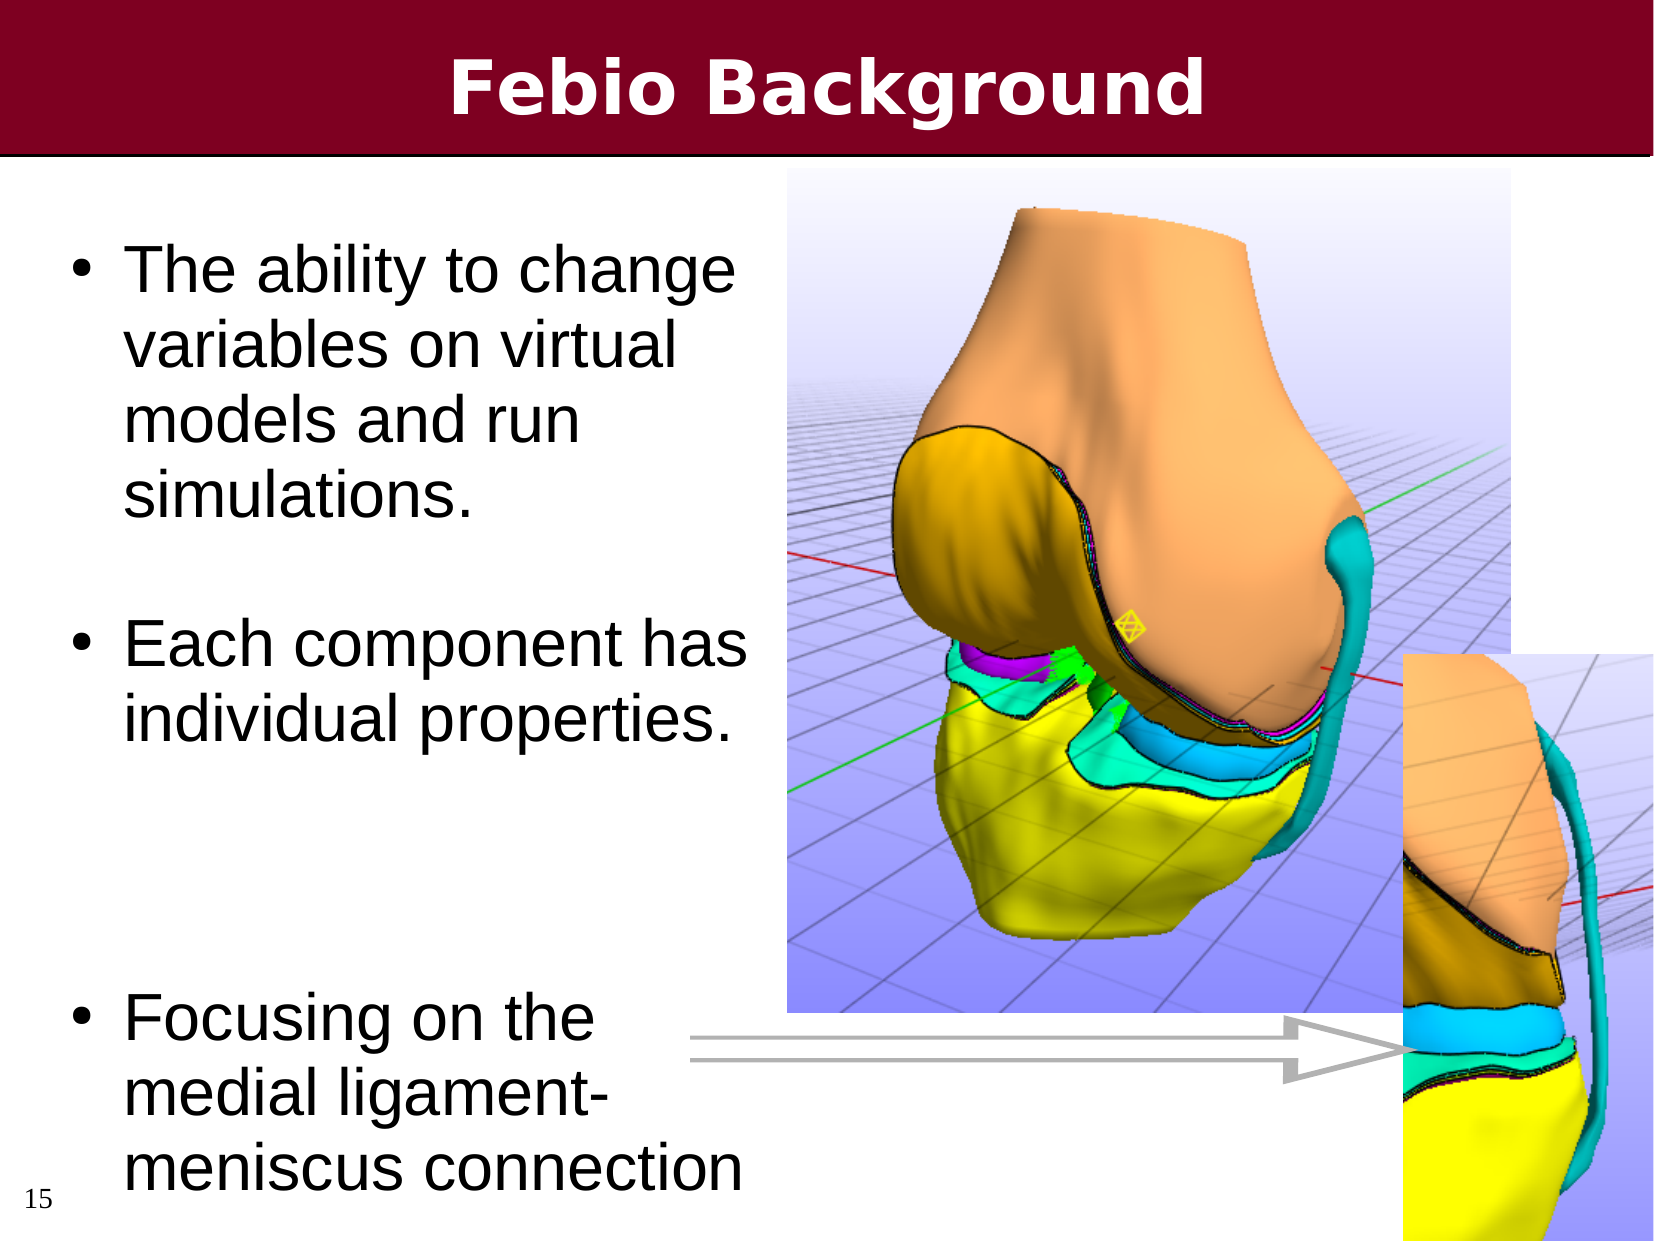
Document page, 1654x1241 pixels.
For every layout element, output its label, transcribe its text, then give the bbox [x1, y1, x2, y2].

text_box Febio Background [3, 37, 1654, 140]
text_box The ability to change variables on virtual models and run simulations. Each component has individual properties. Focusing on the medial ligament-meniscus connection [37, 225, 826, 1212]
text_box [0, 0, 1654, 156]
picture [675, 168, 1654, 1241]
